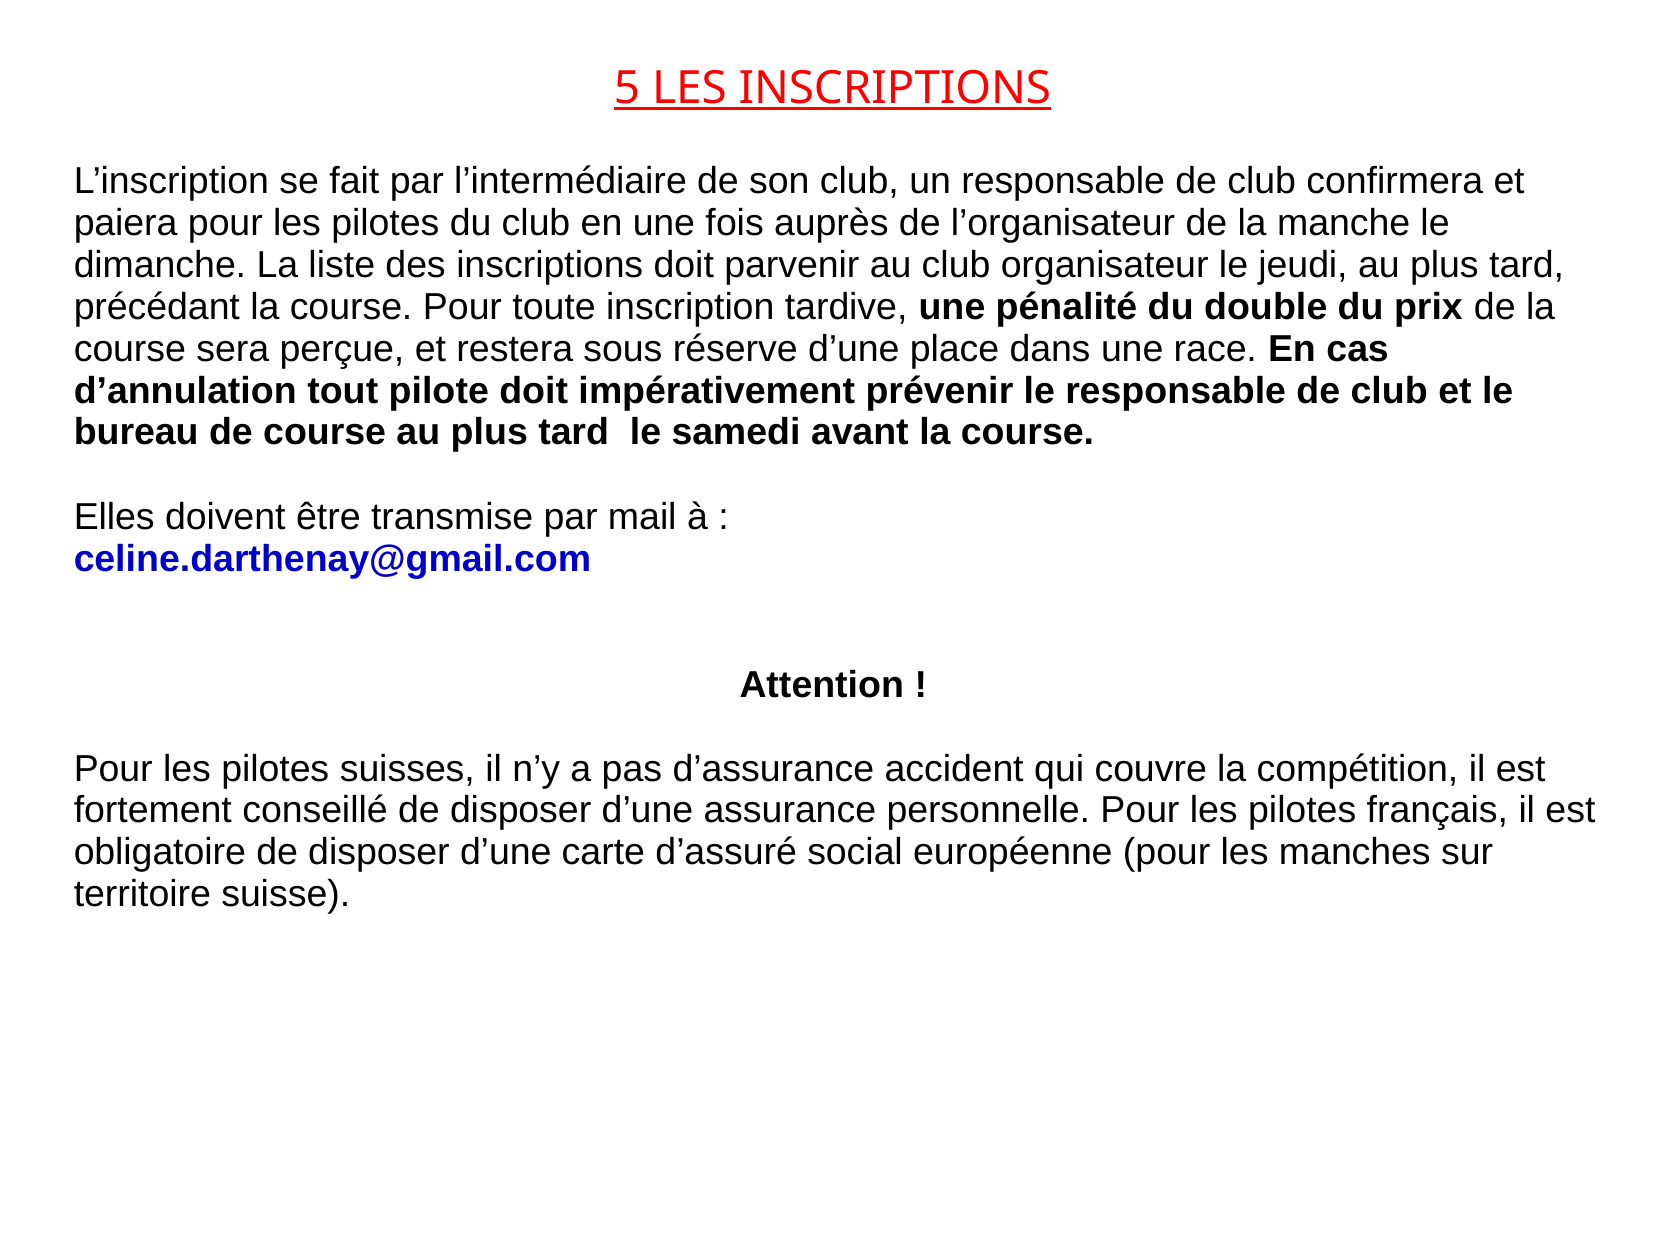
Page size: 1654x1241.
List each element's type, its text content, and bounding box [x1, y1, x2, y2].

text_box 5 LES INSCRIPTIONS L’inscription se fait par l’intermédiaire de son club, un responsable de club confirmera et paiera pour les pilotes du club en une fois auprès de l’organisateur de la manche le dimanche. La liste des inscriptions doit parvenir au club organisateur le jeudi, au plus tard, précédant la course. Pour toute inscription tardive, une pénalité du double du prix de la course sera perçue, et restera sous réserve d’une place dans une race. En cas d’annulation tout pilote doit impérativement prévenir le responsable de club et le bureau de course au plus tard le samedi avant la course. Elles doivent être transmise par mail à : celine.darthenay@gmail.com Attention ! Pour les pilotes suisses, il n’y a pas d’assurance accident qui couvre la compétition, il est fortement conseillé de disposer d’une assurance personnelle. Pour les pilotes français, il est obligatoire de disposer d’une carte d’assuré social européenne (pour les manches sur territoire suisse). [59, 47, 1619, 963]
